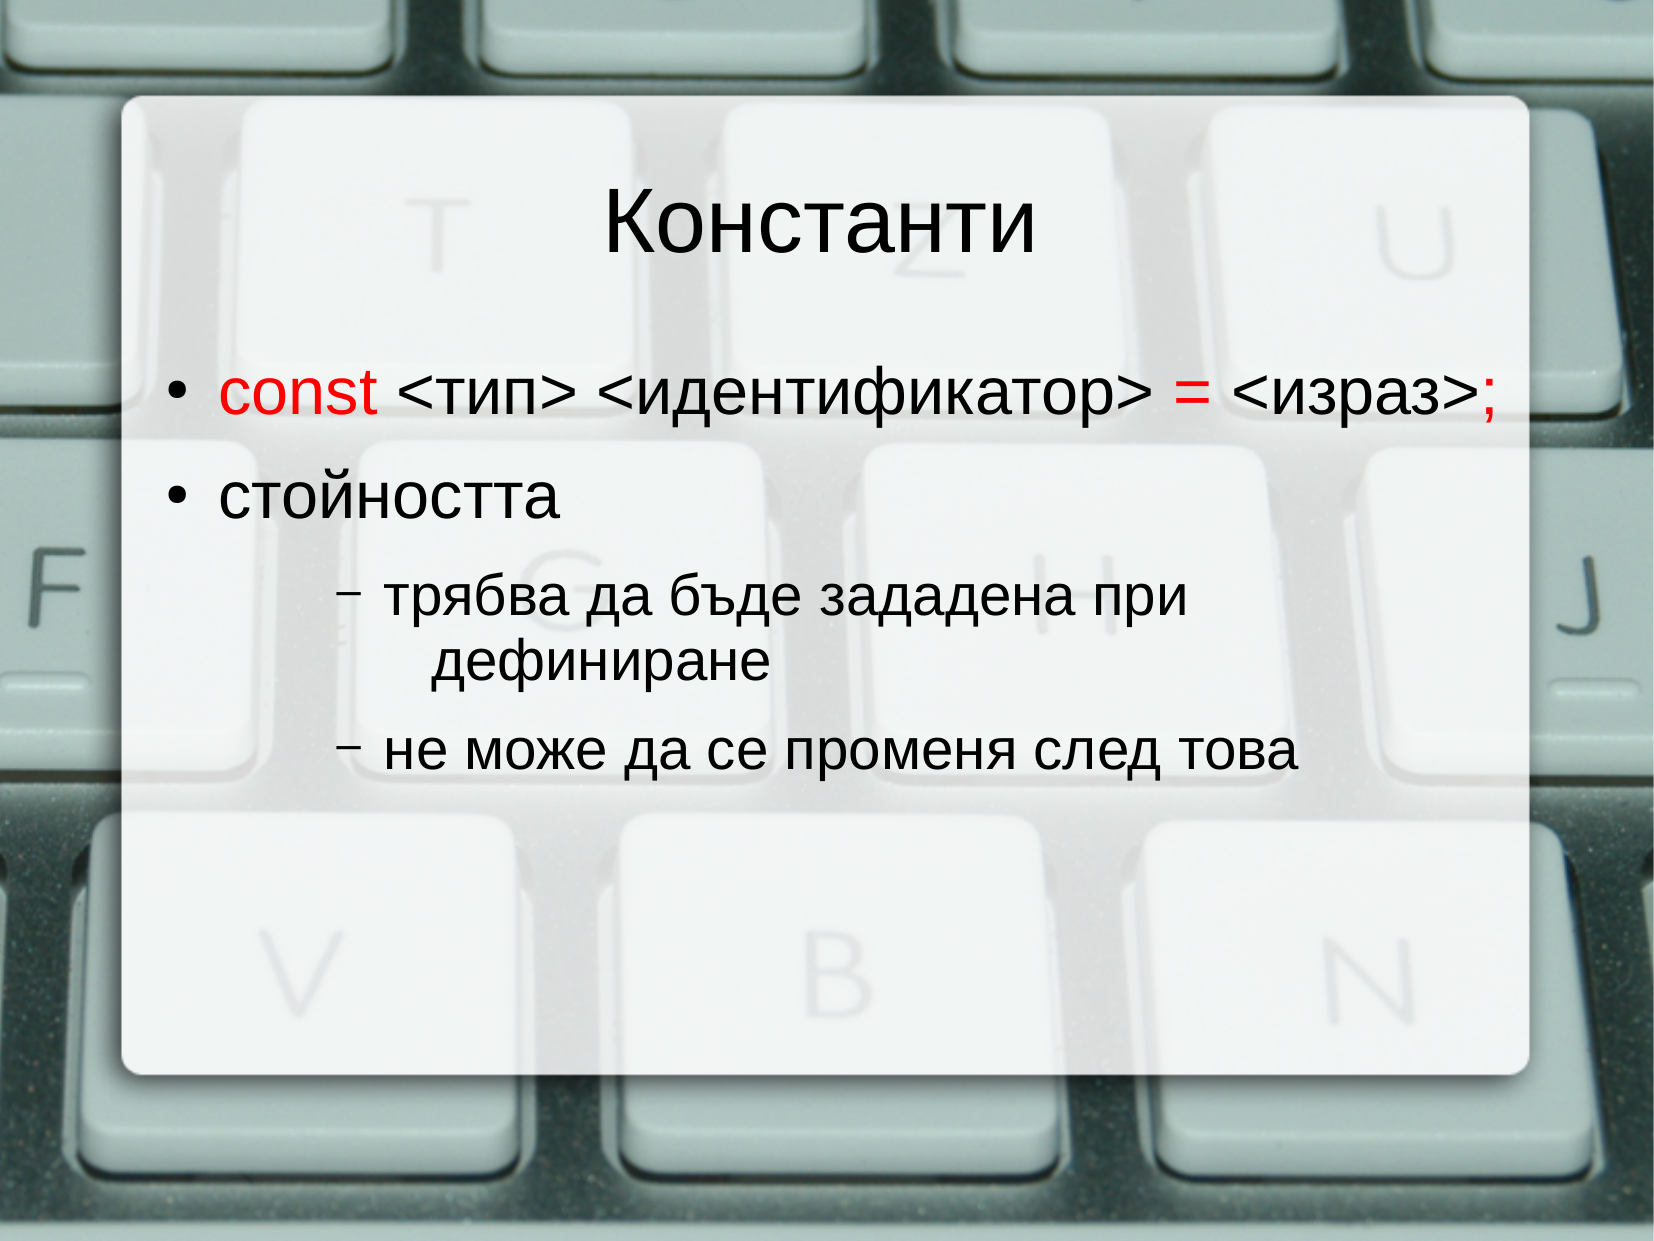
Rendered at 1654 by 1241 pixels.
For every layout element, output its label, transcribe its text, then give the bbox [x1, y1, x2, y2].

picture [0, 0, 1654, 1241]
title Константи [135, 117, 1506, 325]
list const <тип> <идентификатор> = <израз>; стойността трябва да бъде зададена при дефиниране не може да се променя след това [147, 354, 1506, 1074]
